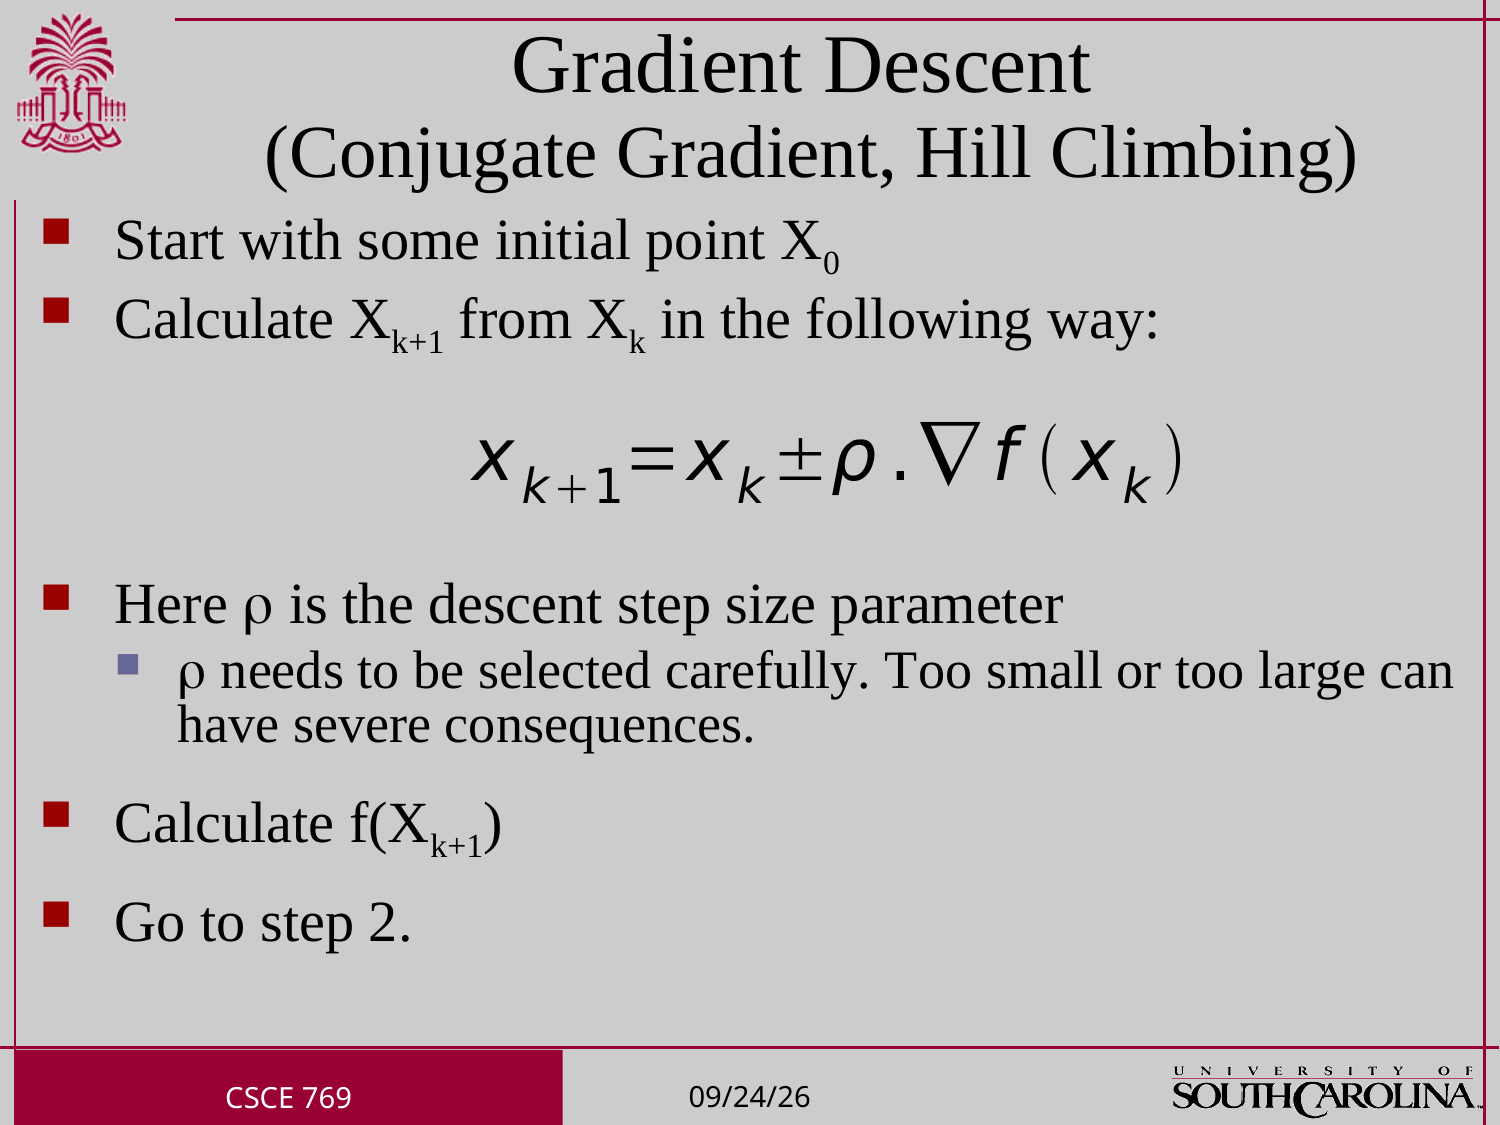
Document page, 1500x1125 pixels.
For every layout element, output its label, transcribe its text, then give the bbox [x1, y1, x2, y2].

chart [450, 412, 1201, 515]
list Start with some initial point X0 Calculate Xk+1 from Xk in the following way: Here  is the descent step size parameter  needs to be selected carefully. Too small or too large can have severe consequences. Calculate f(Xk+1) Go to step 2. [24, 200, 1476, 1028]
picture [1162, 1049, 1483, 1125]
picture [12, 12, 131, 155]
title Gradient Descent (Conjugate Gradient, Hill Climbing) [174, 11, 1450, 200]
